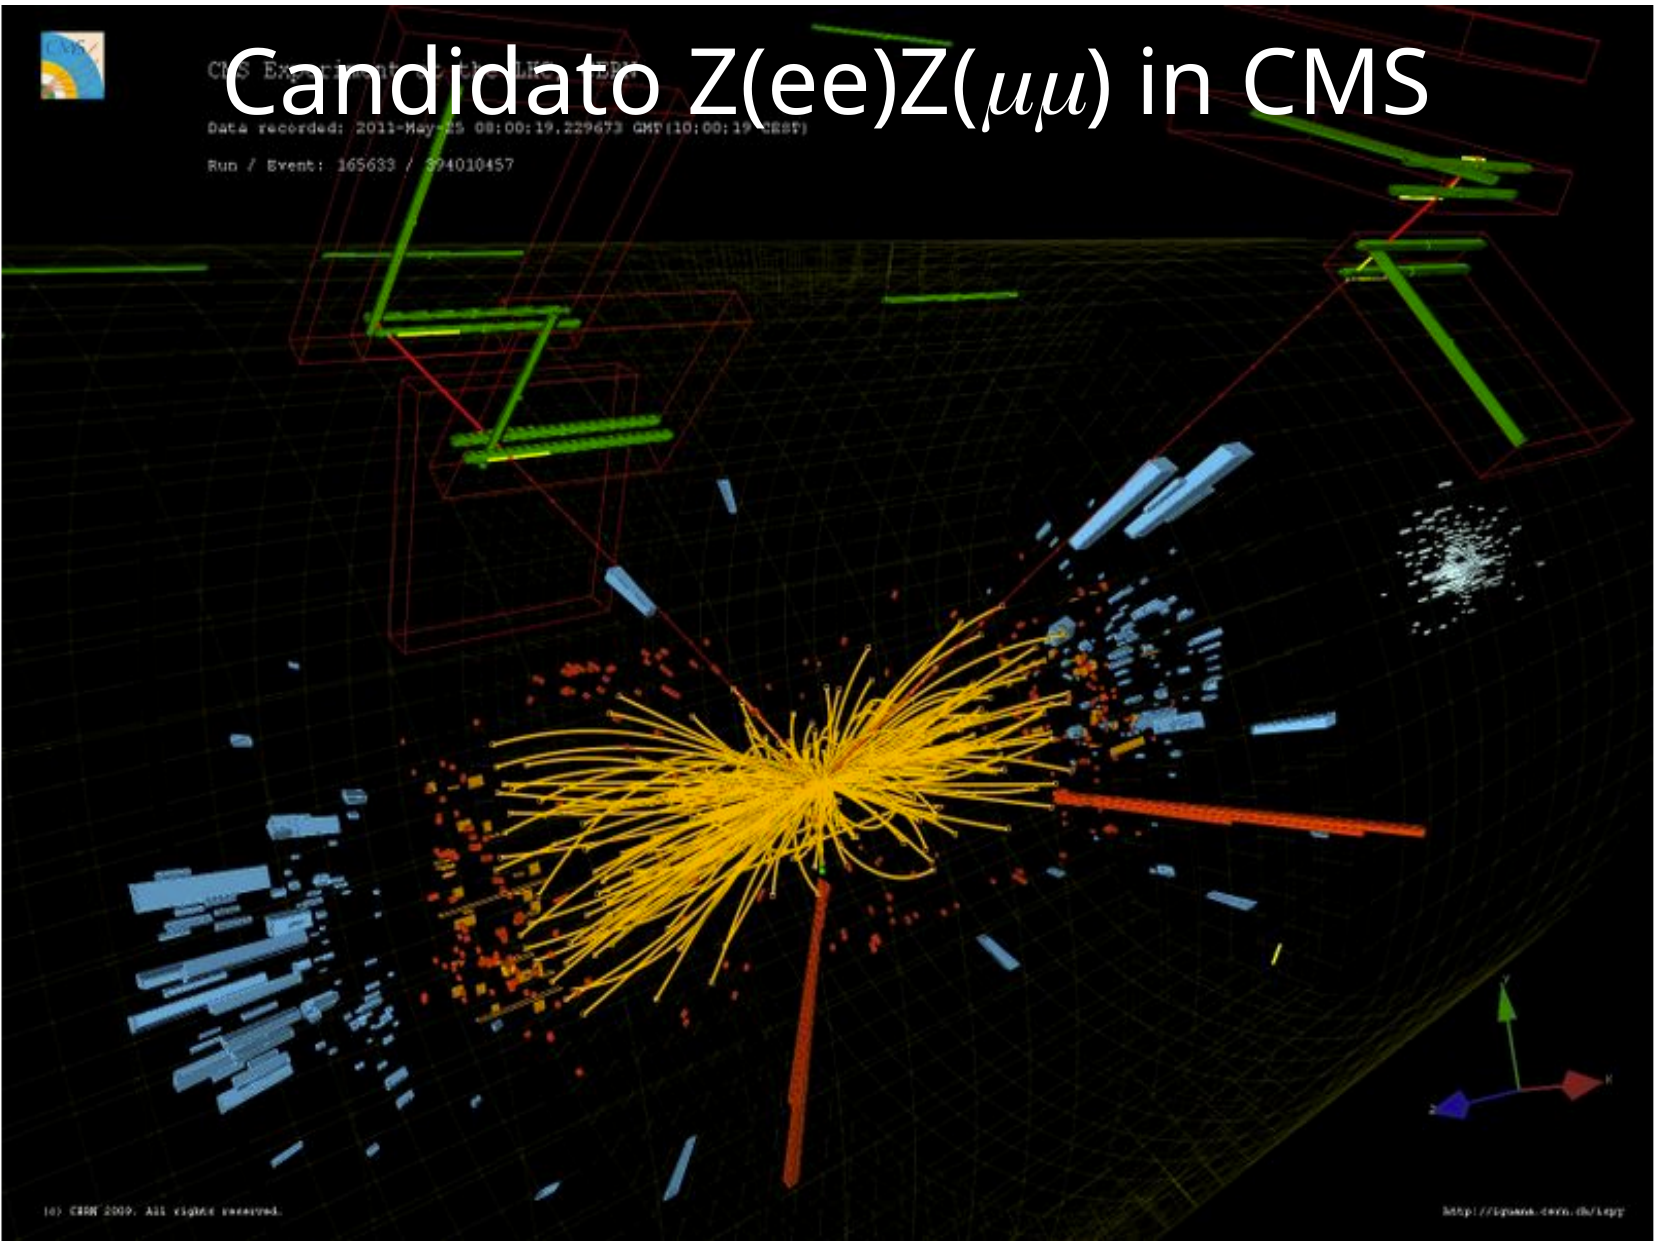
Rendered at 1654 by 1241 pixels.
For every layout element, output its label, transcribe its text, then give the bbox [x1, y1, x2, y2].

picture [0, 5, 1654, 1241]
title Candidato Z(ee)Z(mm) in CMS [41, 8, 1613, 151]
